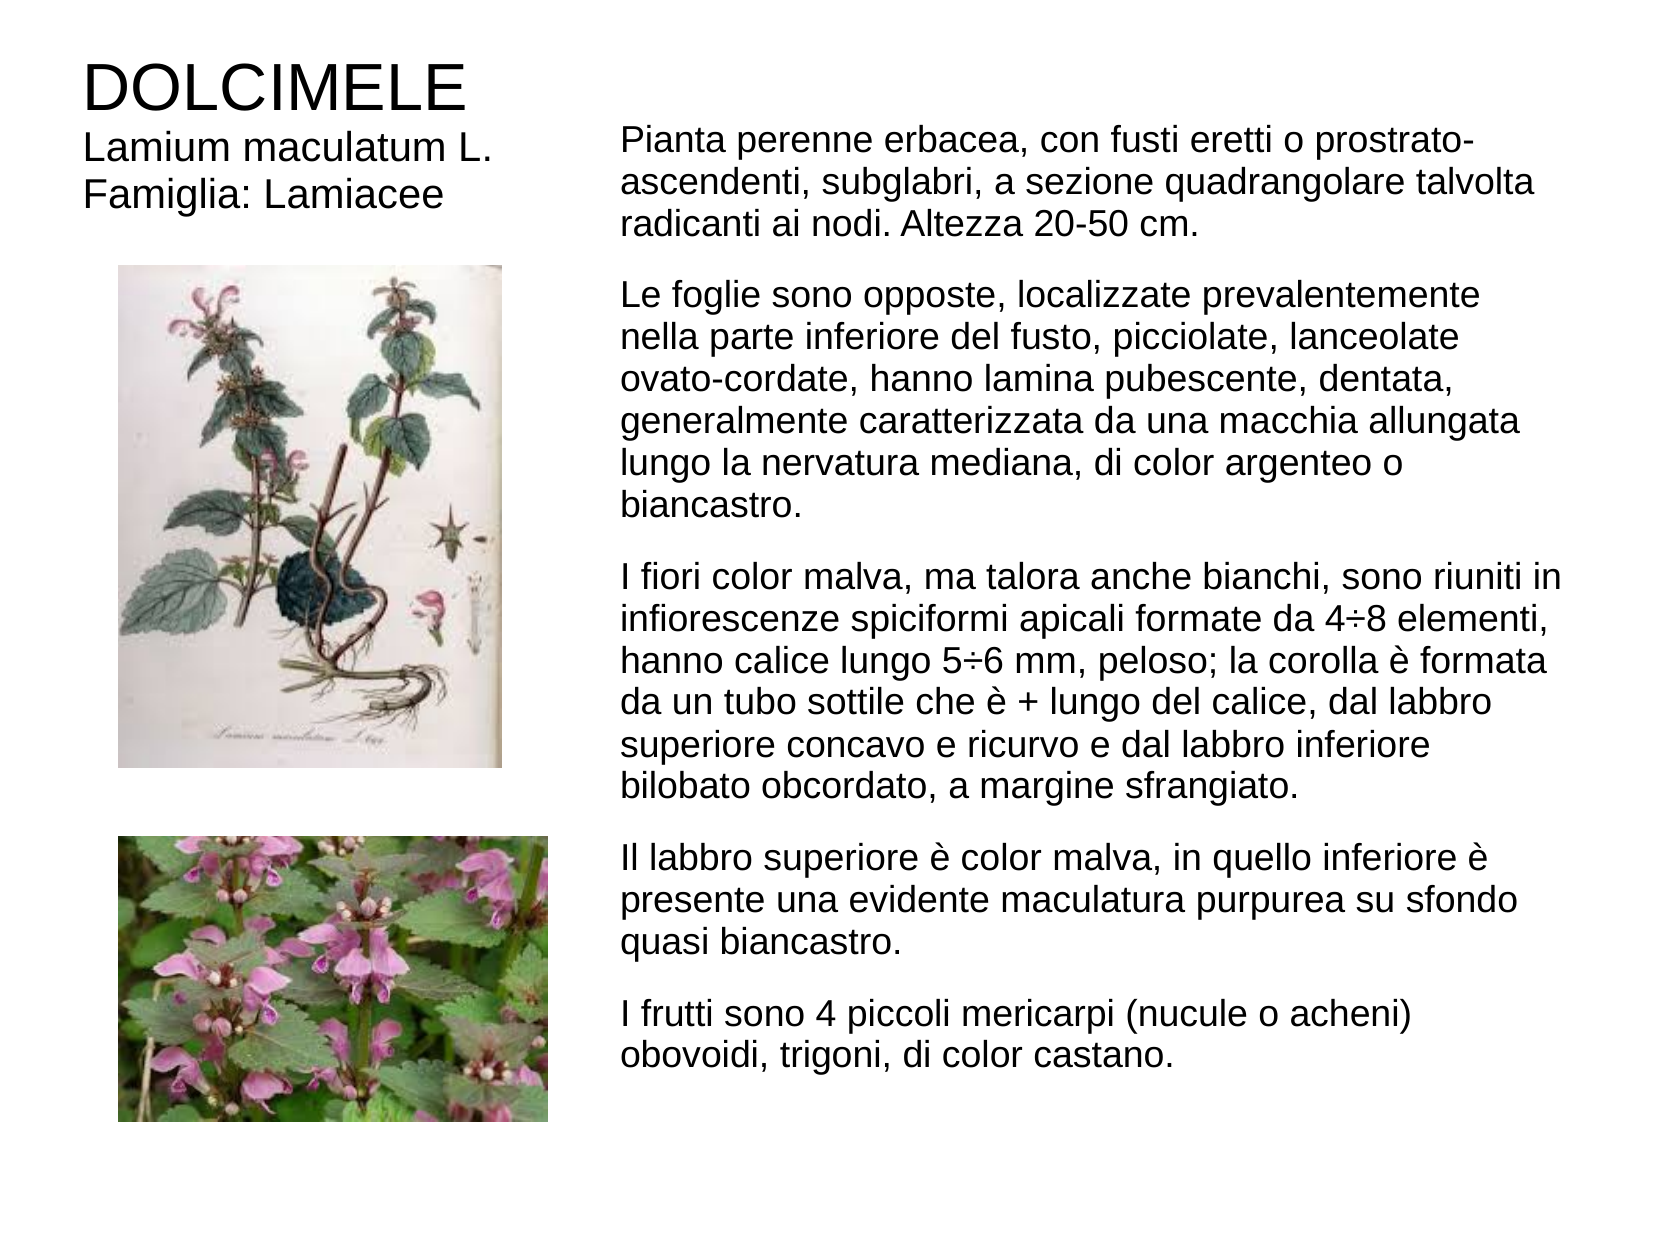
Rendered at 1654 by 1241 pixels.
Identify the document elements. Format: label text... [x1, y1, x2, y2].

picture [118, 265, 502, 768]
list Pianta perenne erbacea, con fusti eretti o prostrato-ascendenti, subglabri, a sezione quadrangolare talvolta radicanti ai nodi. Altezza 20-50 cm. Le foglie sono opposte, localizzate prevalentemente nella parte inferiore del fusto, picciolate, lanceolate ovato-cordate, hanno lamina pubescente, dentata, generalmente caratterizzata da una macchia allungata lungo la nervatura mediana, di color argenteo o biancastro. I fiori color malva, ma talora anche bianchi, sono riuniti in infiorescenze spiciformi apicali formate da 4÷8 elementi, hanno calice lungo 5÷6 mm, peloso; la corolla è formata da un tubo sottile che è + lungo del calice, dal labbro superiore concavo e ricurvo e dal labbro inferiore bilobato obcordato, a margine sfrangiato. Il labbro superiore è color malva, in quello inferiore è presente una evidente maculatura purpurea su sfondo quasi biancastro. I frutti sono 4 piccoli mericarpi (nucule o acheni) obovoidi, trigoni, di color castano. [620, 118, 1565, 1221]
picture [118, 836, 548, 1123]
title DOLCIMELE Lamium maculatum L. Famiglia: Lamiacee [82, 49, 1571, 274]
